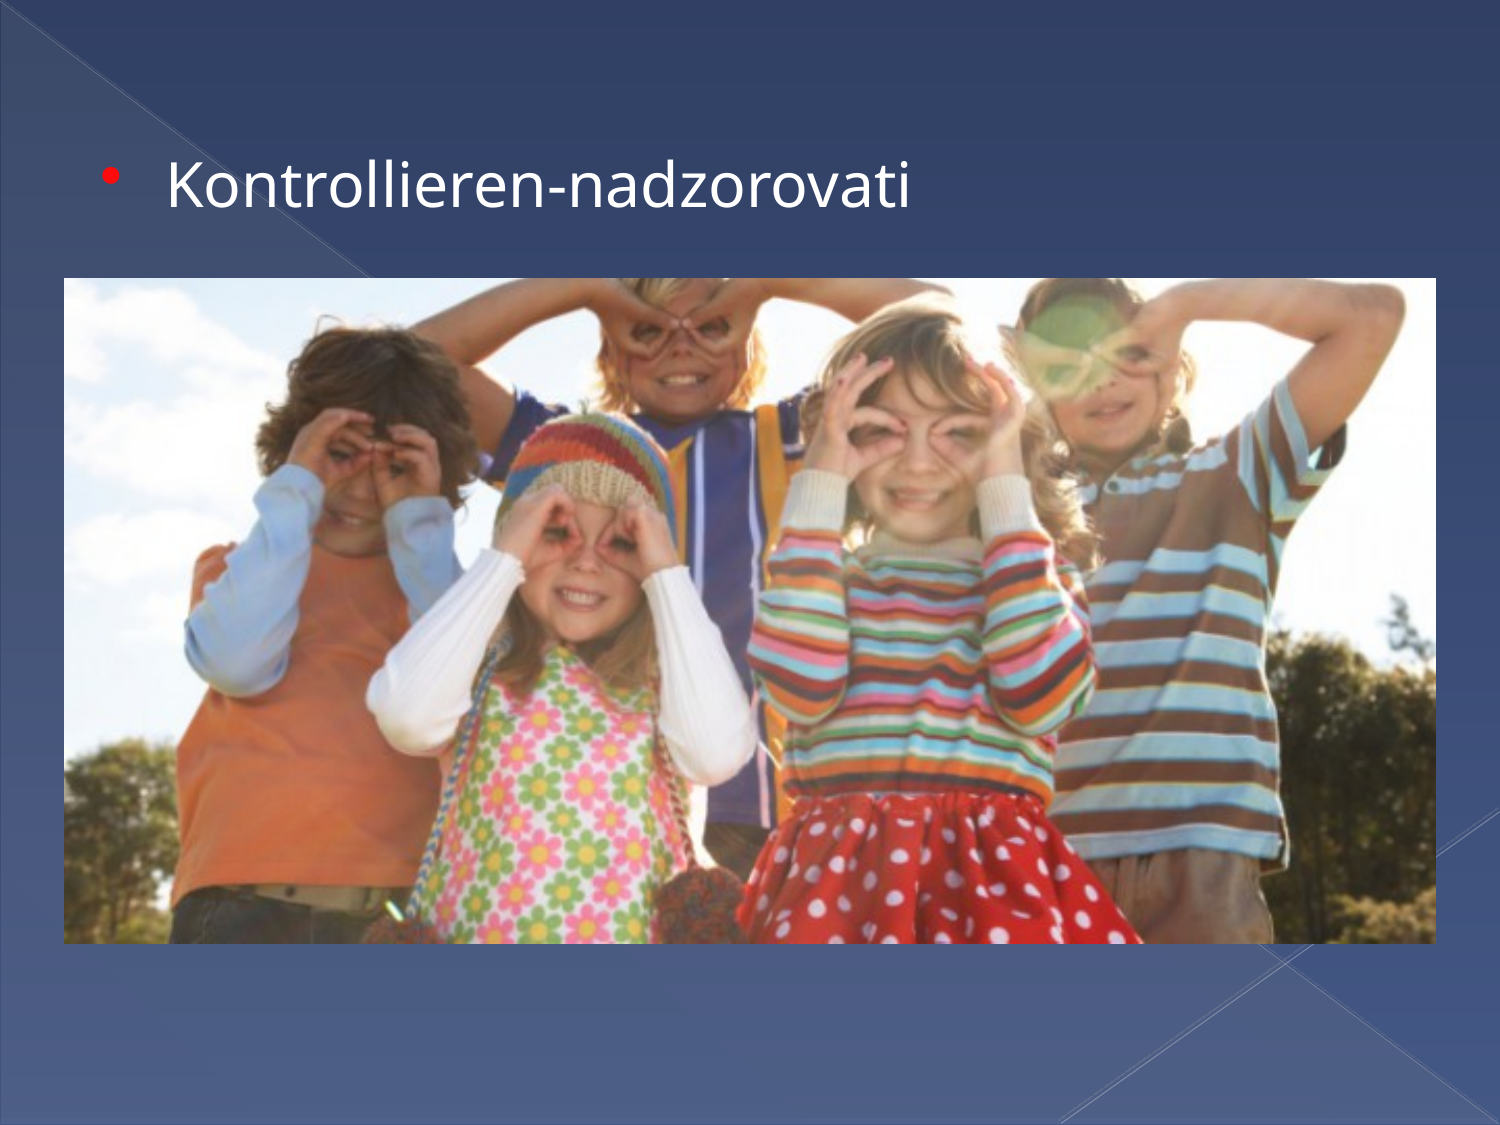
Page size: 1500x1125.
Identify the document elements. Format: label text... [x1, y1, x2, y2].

list Kontrollieren-nadzorovati [76, 137, 1427, 278]
picture [64, 278, 1436, 944]
